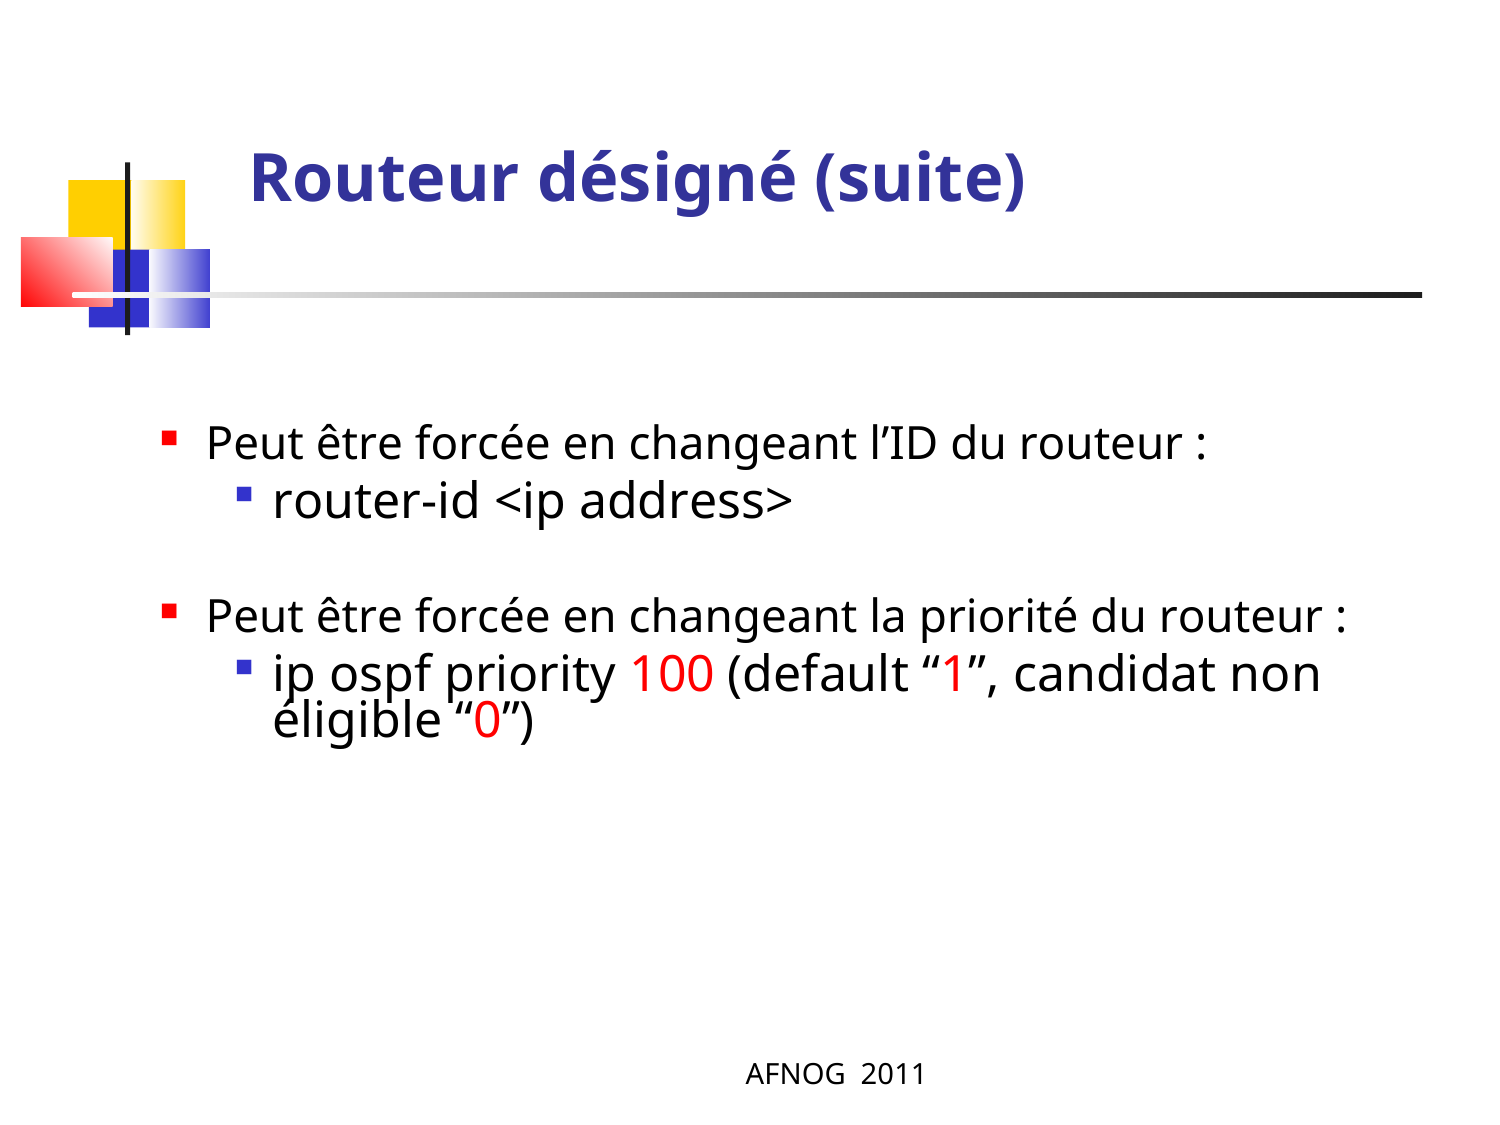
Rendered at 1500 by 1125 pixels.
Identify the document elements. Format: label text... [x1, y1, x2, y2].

title Routeur désigné (suite)‏ [147, 125, 1427, 225]
text_box AFNOG 2011 [599, 1024, 1074, 1099]
list Peut être forcée en changeant l’ID du routeur : router-id <ip address> Peut être forcée en changeant la priorité du routeur : ip ospf priority 100 (default “1”, candidat non éligible “0”)‏ [70, 292, 1441, 997]
